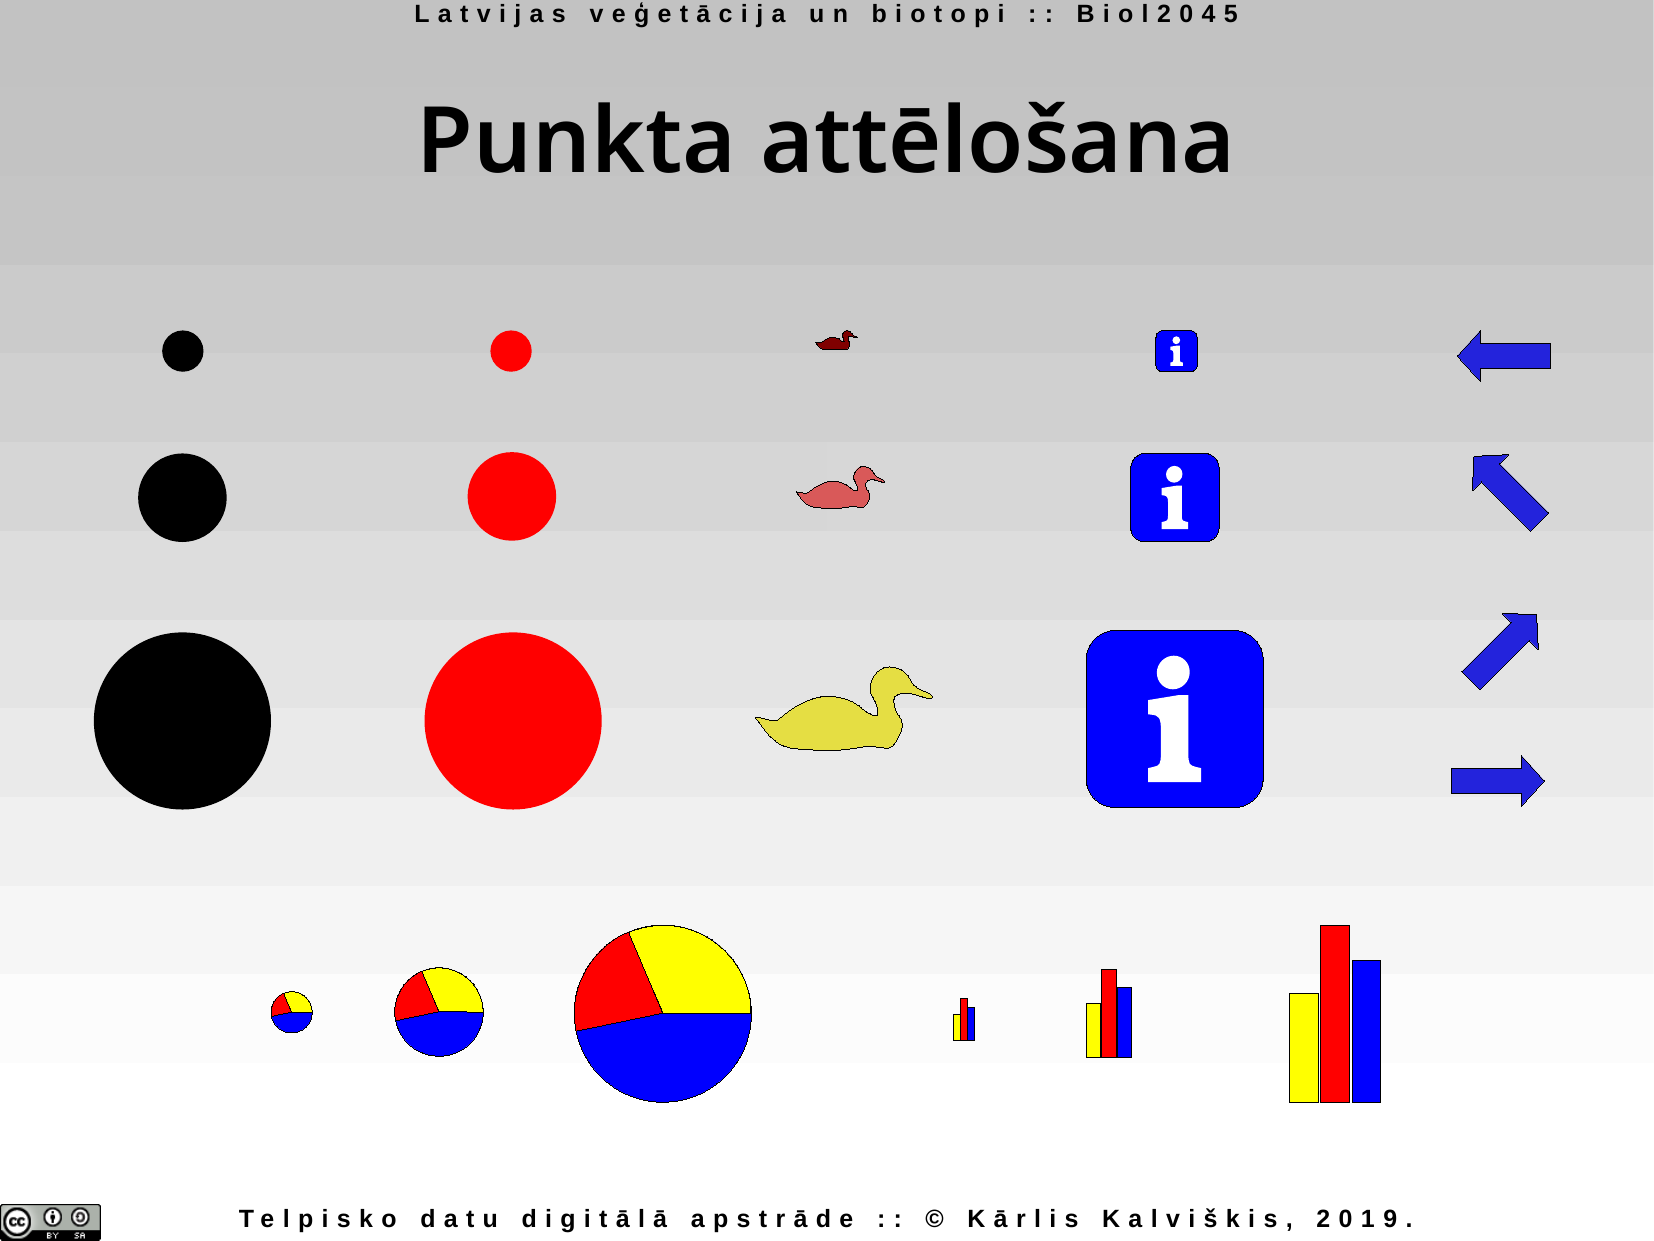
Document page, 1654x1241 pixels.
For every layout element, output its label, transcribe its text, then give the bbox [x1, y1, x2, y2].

title Punkta attēlošana [29, 49, 1625, 296]
text_box [1451, 755, 1545, 807]
text_box [467, 452, 557, 541]
text_box [1289, 993, 1319, 1103]
text_box [490, 330, 532, 372]
text_box [755, 666, 933, 751]
text_box [162, 330, 204, 372]
text_box [953, 998, 975, 1041]
text_box [93, 632, 272, 810]
text_box [1130, 453, 1220, 542]
text_box [1320, 925, 1350, 1103]
text_box [796, 466, 885, 509]
text_box [1352, 960, 1381, 1103]
picture [0, 0, 1654, 1241]
text_box [1457, 330, 1551, 382]
text_box [271, 991, 313, 1033]
text_box [1086, 630, 1264, 808]
text_box [1461, 613, 1539, 690]
text_box [394, 967, 484, 1057]
text_box [1472, 454, 1549, 532]
text_box [424, 632, 602, 810]
text_box [574, 925, 752, 1103]
text_box [815, 330, 858, 350]
text_box [1086, 969, 1132, 1058]
text_box [1155, 330, 1198, 372]
text_box [138, 453, 227, 543]
